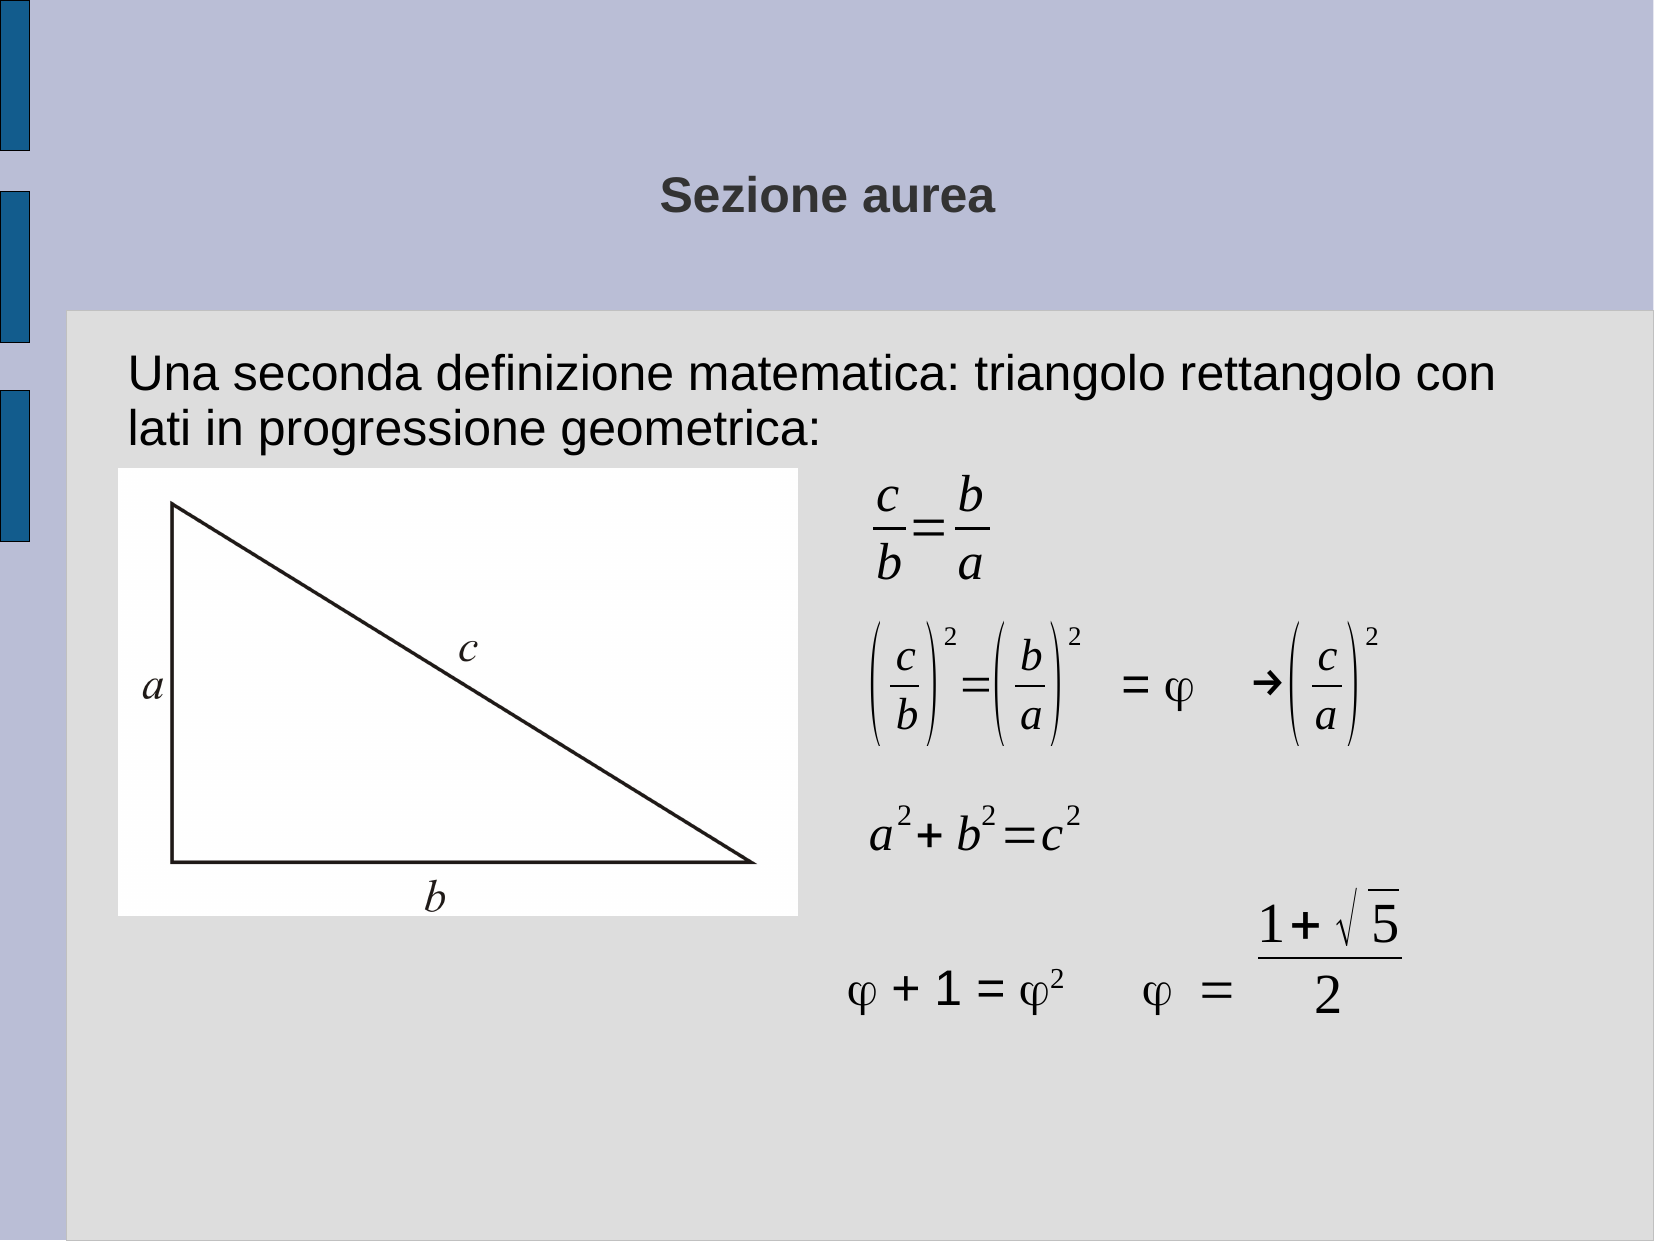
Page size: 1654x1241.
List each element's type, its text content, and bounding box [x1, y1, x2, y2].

chart [856, 797, 1093, 862]
chart [856, 465, 1004, 593]
picture [118, 468, 798, 916]
list Una seconda definizione matematica: triangolo rettangolo con lati in progressione geometrica: = j = j2 j + 1 = j2 j = [127, 344, 1540, 1127]
chart [1236, 620, 1389, 746]
title Sezione aurea [121, 91, 1534, 299]
chart [1240, 885, 1418, 1029]
chart [856, 620, 1093, 746]
